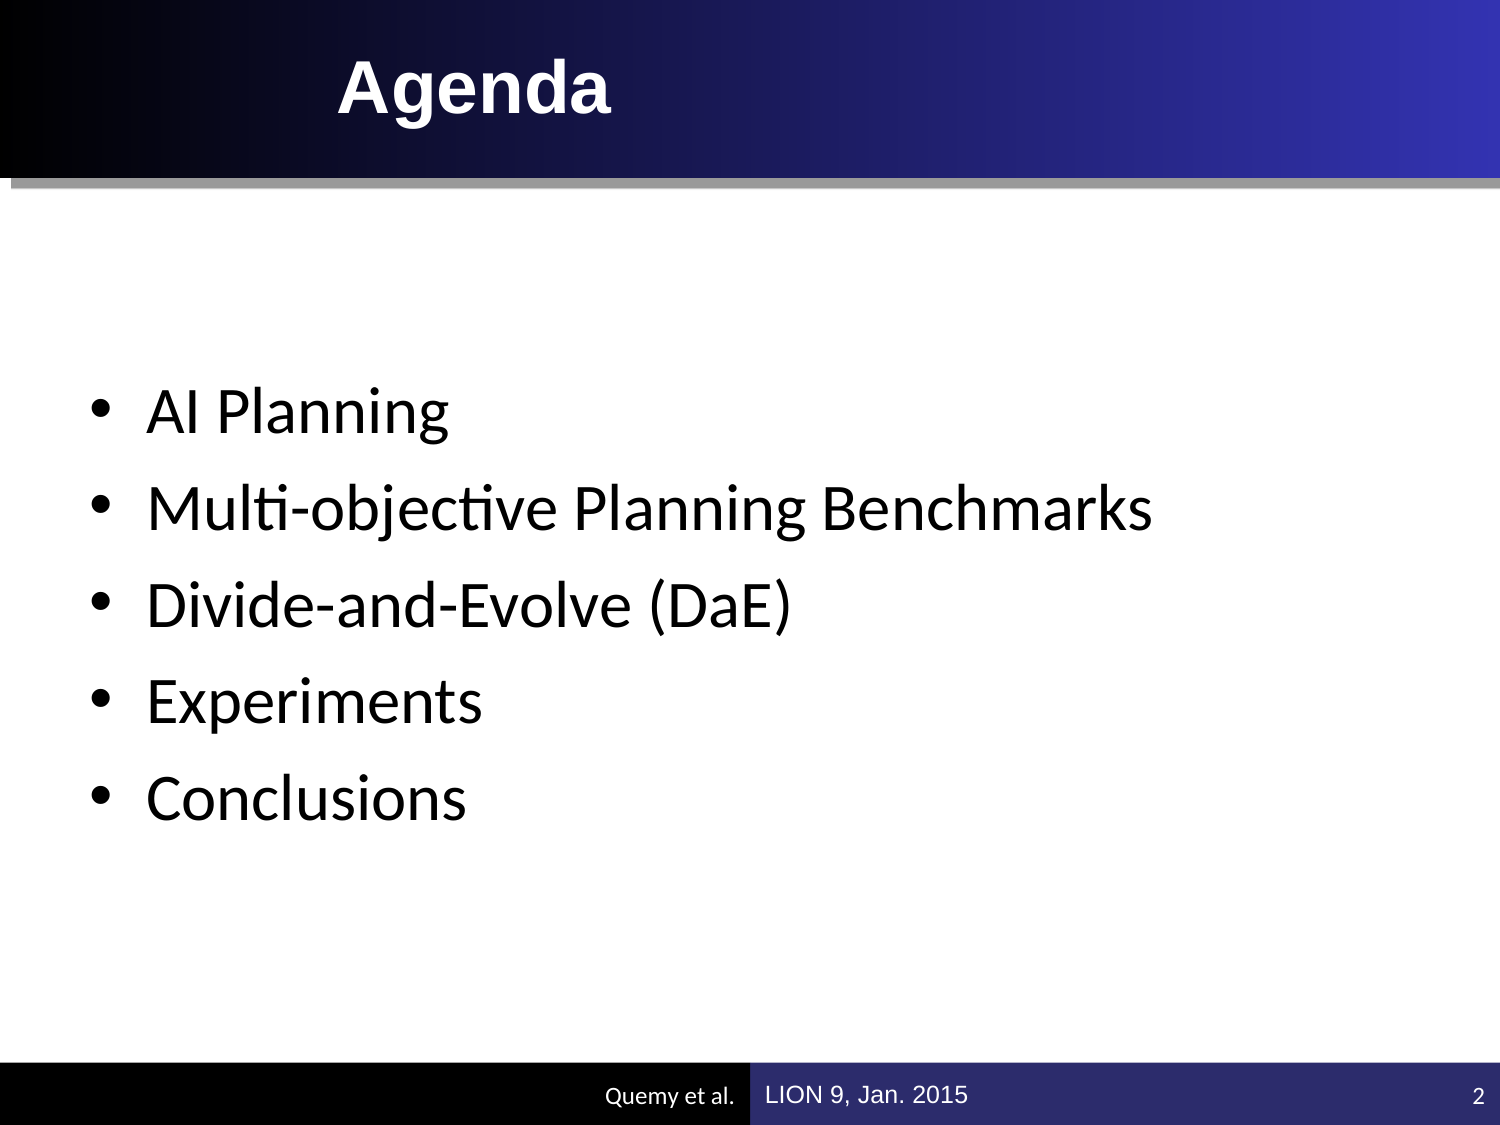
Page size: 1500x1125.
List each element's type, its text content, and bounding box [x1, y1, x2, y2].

list AI Planning Multi-objective Planning Benchmarks Divide-and-Evolve (DaE) Experiments Conclusions [75, 262, 1426, 916]
text_box Agenda [322, 31, 1214, 137]
